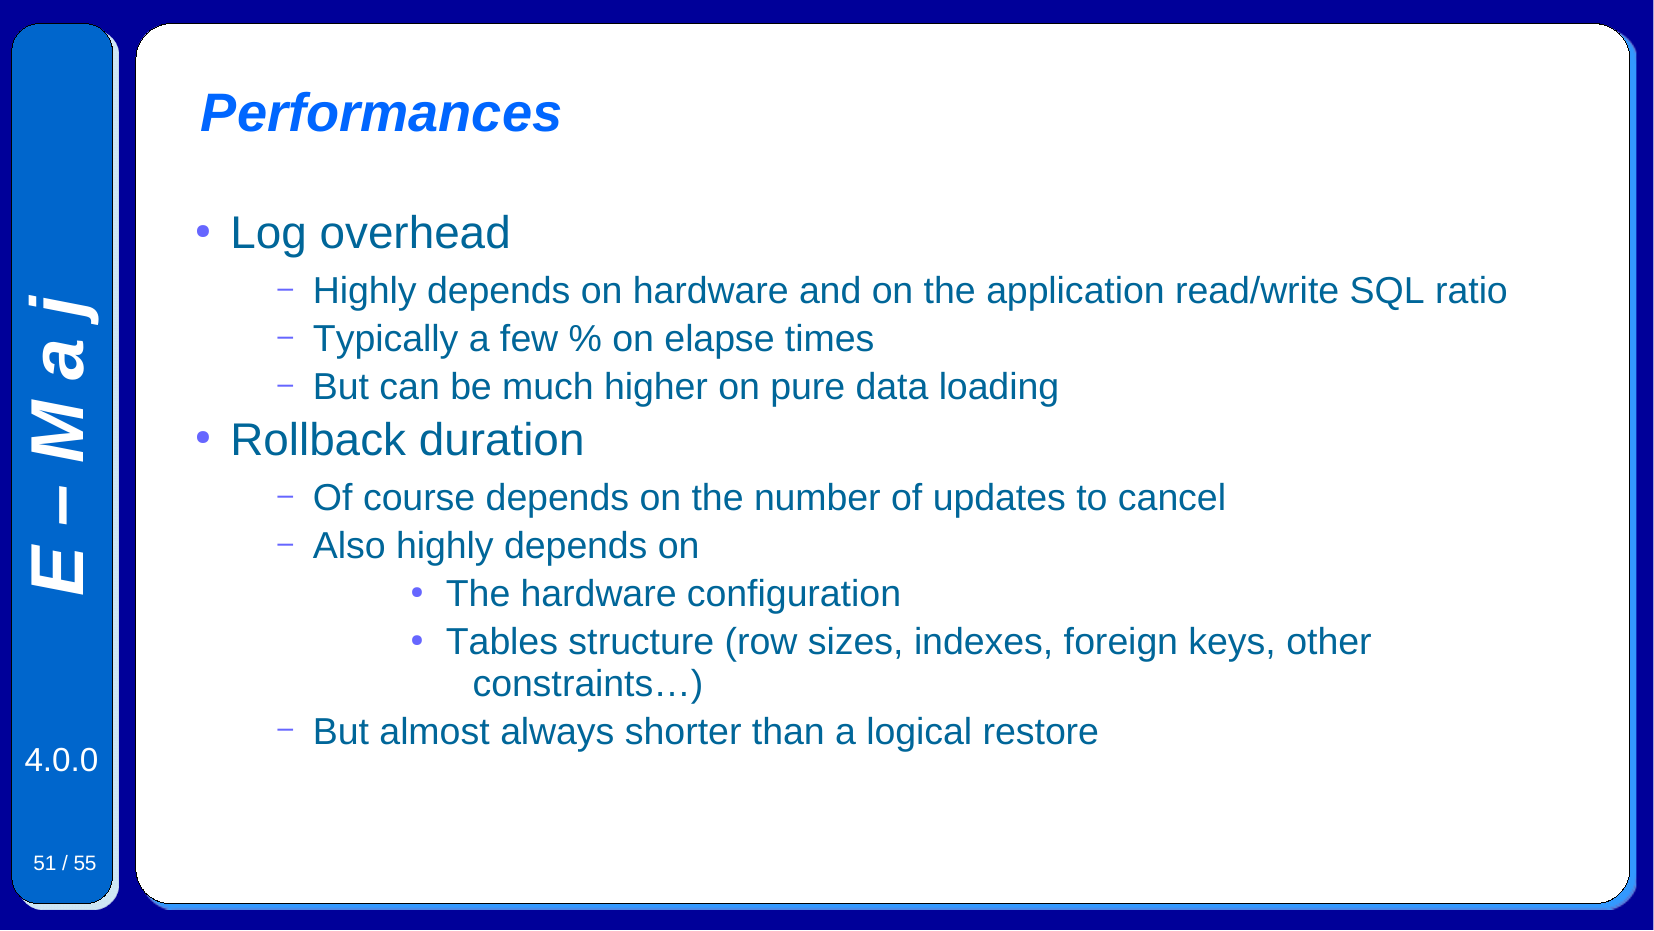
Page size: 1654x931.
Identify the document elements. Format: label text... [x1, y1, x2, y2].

title Performances [200, 34, 1575, 191]
list Log overhead Highly depends on hardware and on the application read/write SQL ratio Typically a few % on elapse times But can be much higher on pure data loading Rollback duration Of course depends on the number of updates to cancel Also highly depends on The hardware configuration Tables structure (row sizes, indexes, foreign keys, other constraints…) But almost always shorter than a logical restore [177, 206, 1587, 827]
